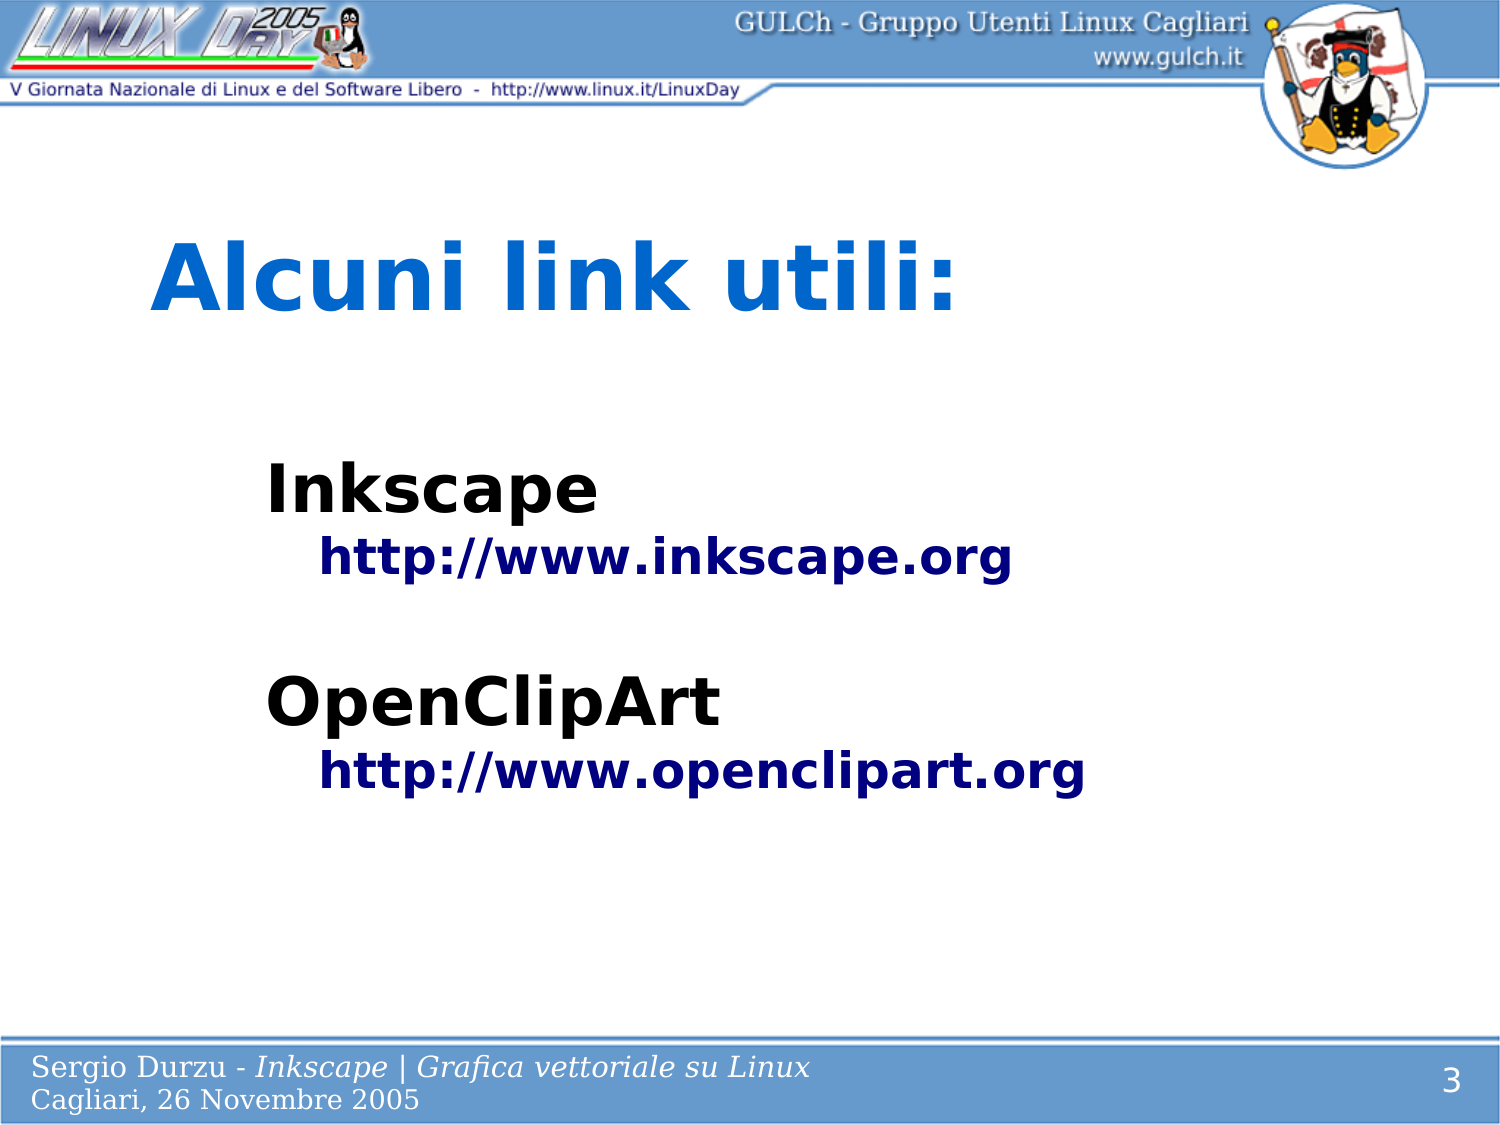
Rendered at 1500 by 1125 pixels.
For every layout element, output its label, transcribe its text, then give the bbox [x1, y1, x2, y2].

picture [0, 0, 1500, 1125]
text_box Alcuni link utili: [150, 224, 963, 333]
text_box Inkscape http://www.inkscape.org OpenClipArt http://www.openclipart.org [265, 450, 1088, 800]
